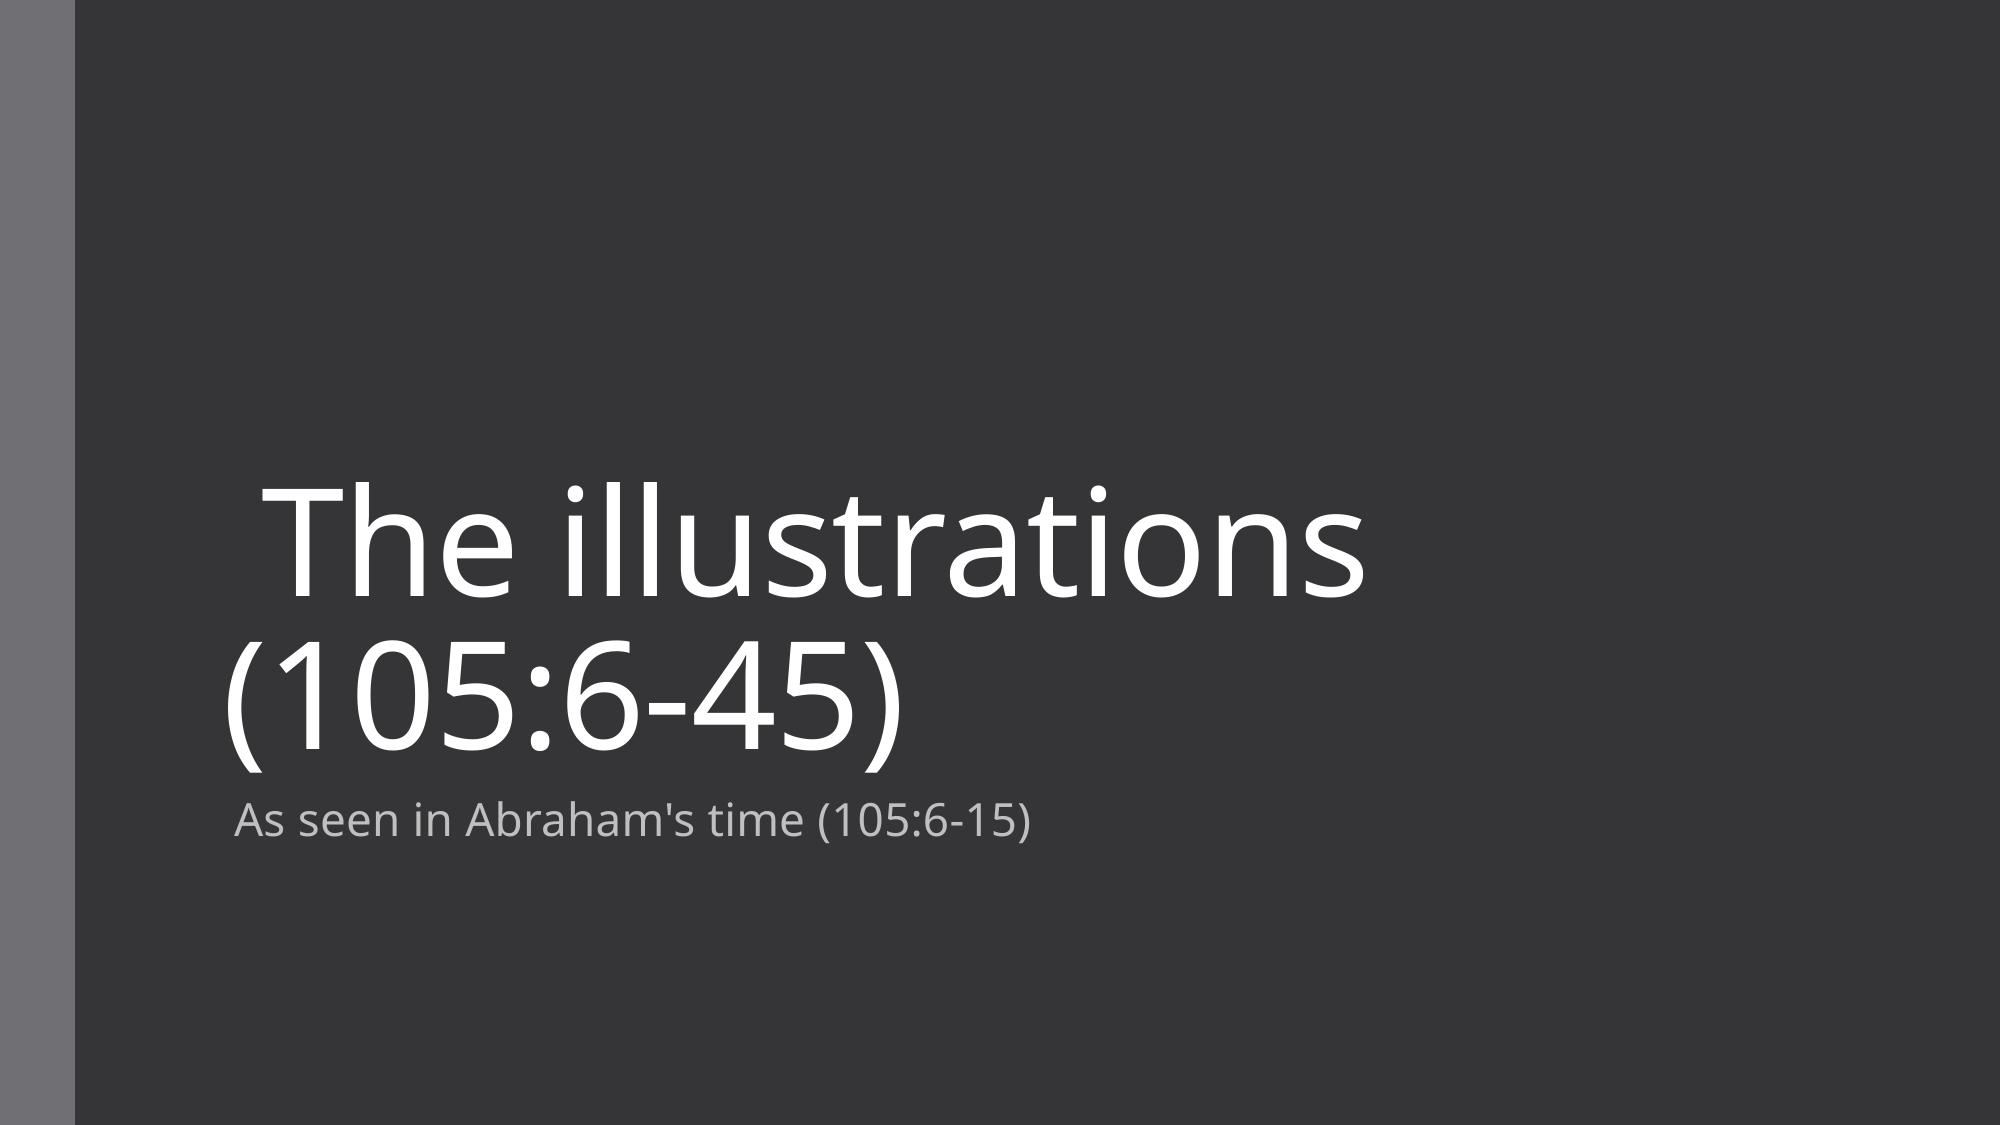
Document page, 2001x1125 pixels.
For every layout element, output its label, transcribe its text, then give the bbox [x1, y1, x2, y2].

subtitle As seen in Abraham's time (105:6-15) [206, 787, 1752, 1066]
title The illustrations (105:6-45) [206, 124, 1752, 787]
